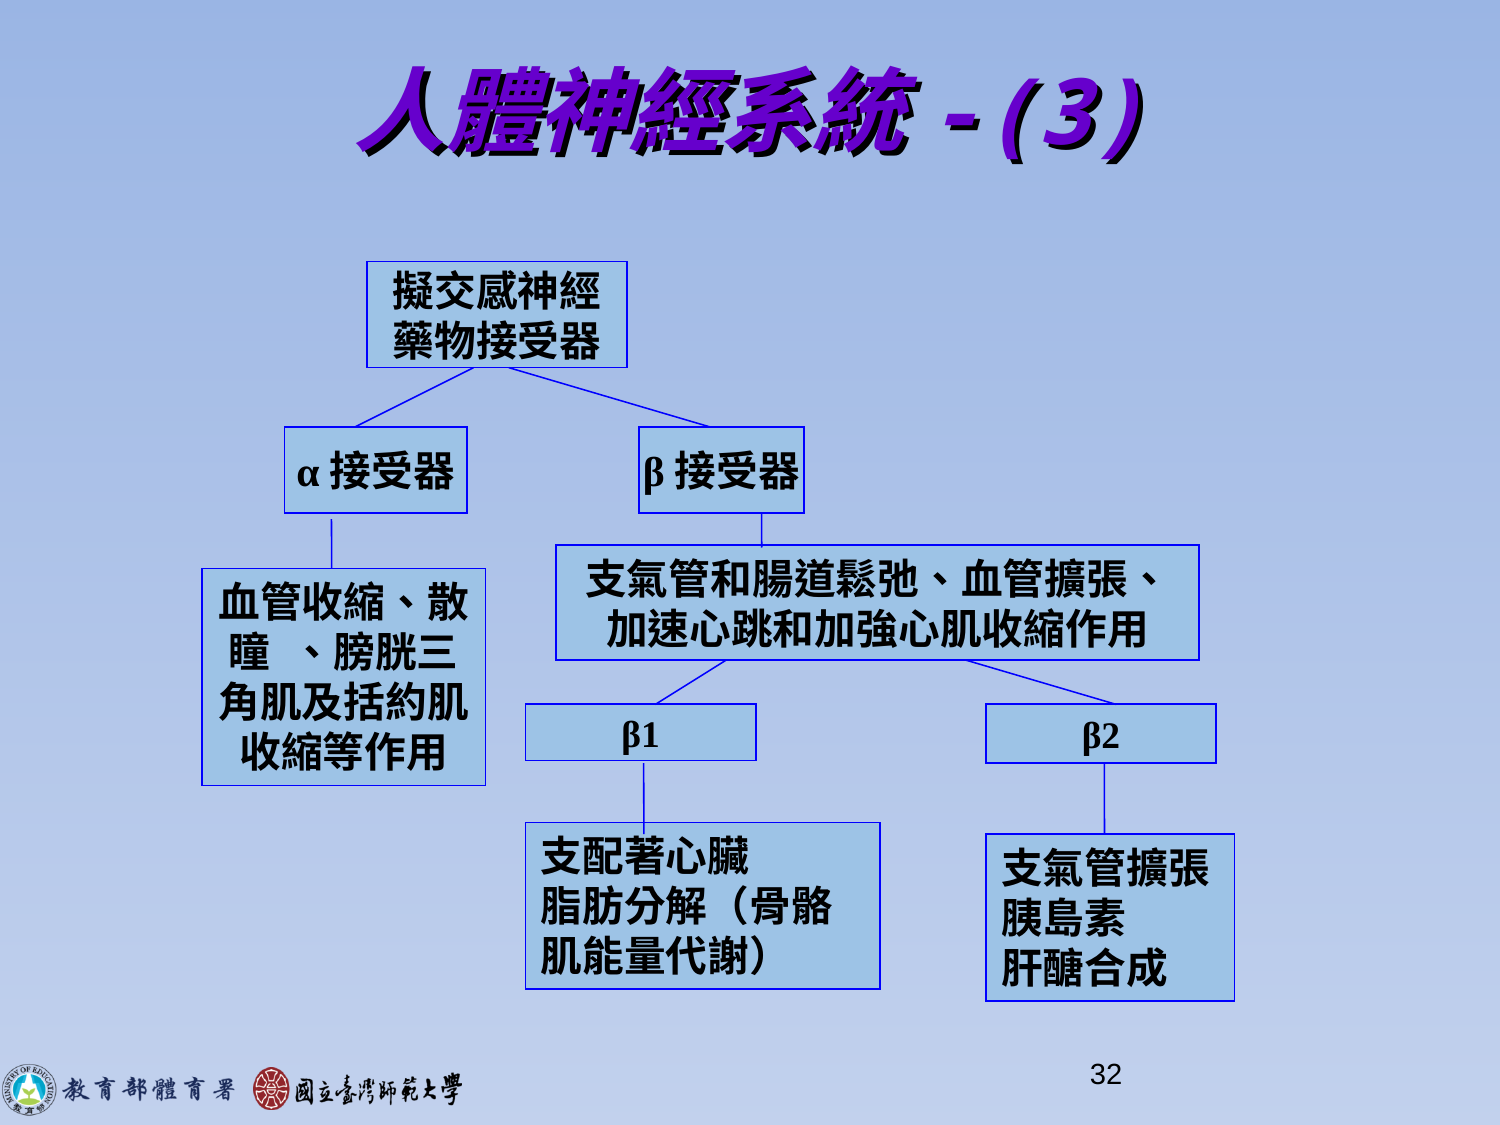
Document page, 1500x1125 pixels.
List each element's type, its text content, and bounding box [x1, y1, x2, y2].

text_box 支氣管和腸道鬆弛、血管擴張、加速心跳和加強心肌收縮作用 [556, 545, 1199, 660]
text_box β接受器 [639, 427, 804, 513]
text_box 支氣管擴張 胰島素 肝醣合成 [986, 834, 1235, 1001]
text_box β1 [526, 704, 756, 760]
text_box 支配著心臟 脂肪分解（骨骼肌能量代謝） [525, 822, 880, 990]
text_box 血管收縮、散瞳 、膀胱三角肌及括約肌收縮等作用 [201, 568, 486, 786]
text_box 人體神經系統-(3) [75, 45, 1426, 233]
text_box 32 [1074, 1042, 1426, 1103]
text_box α接受器 [284, 427, 467, 513]
text_box β2 [986, 704, 1216, 763]
text_box 擬交感神經 藥物接受器 [367, 261, 627, 368]
